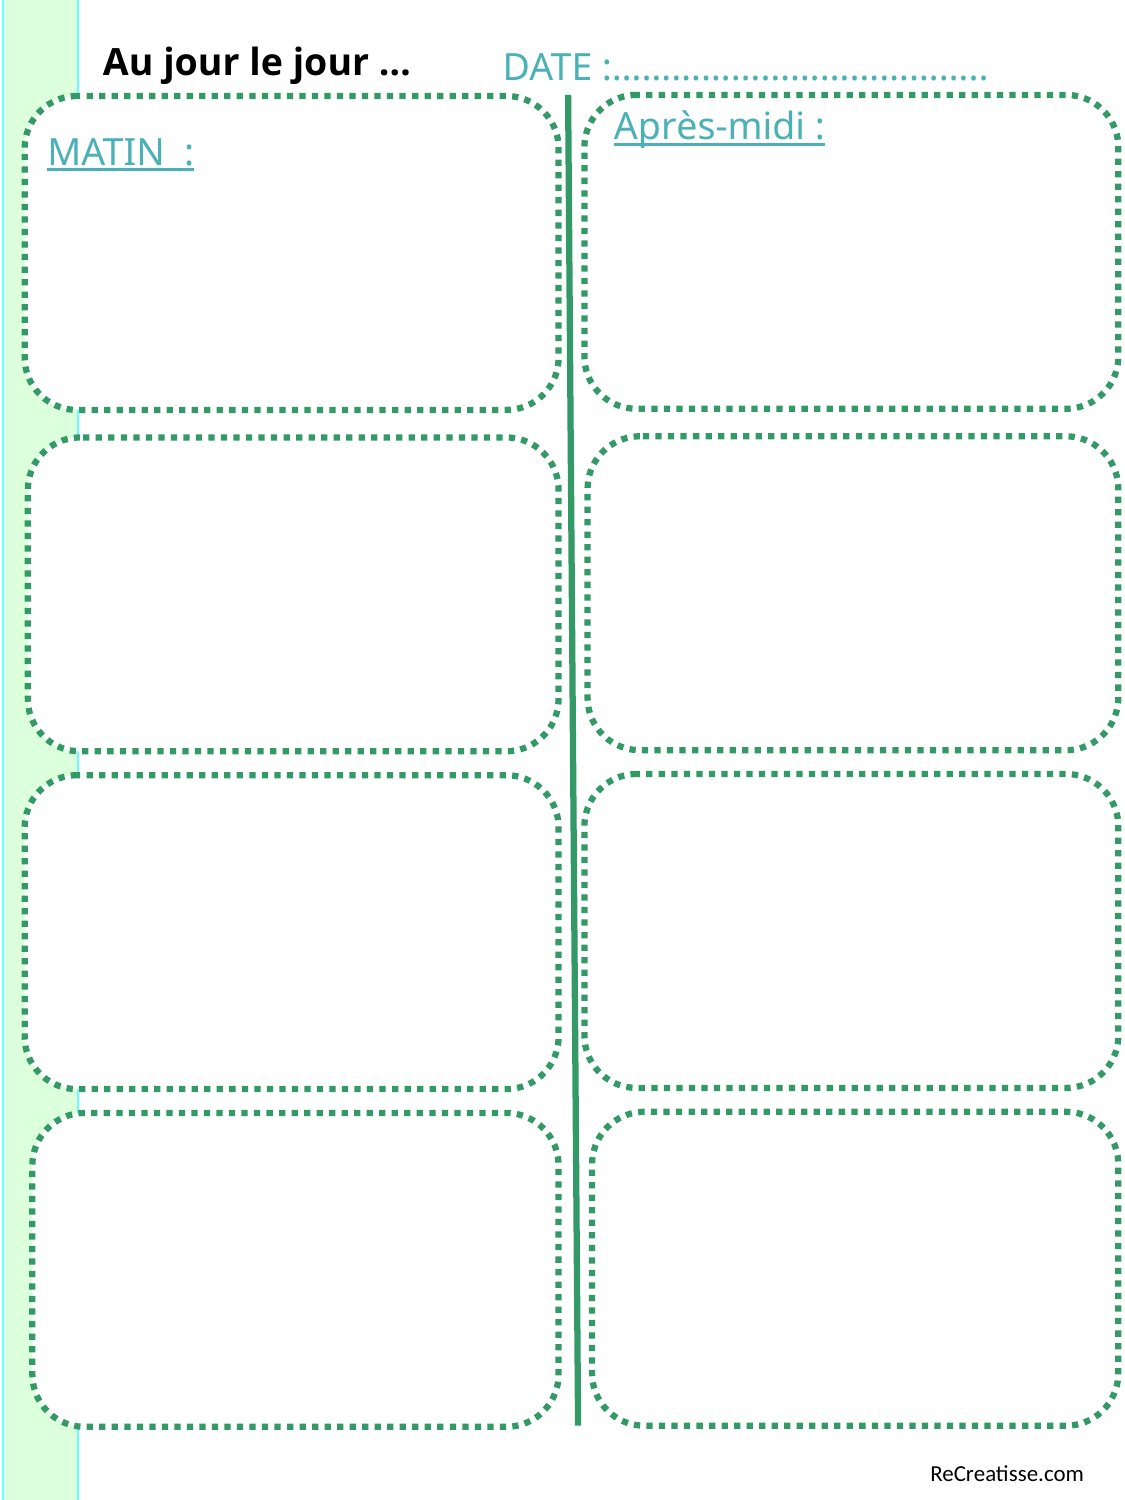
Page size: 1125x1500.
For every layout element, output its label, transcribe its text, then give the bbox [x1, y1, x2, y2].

text_box [3, 0, 559, 1500]
text_box DATE :……………………………….. [488, 35, 1125, 95]
text_box Après-midi : [599, 95, 897, 155]
text_box Au jour le jour … [88, 30, 427, 90]
text_box ReCreatisse.com [915, 1451, 1099, 1493]
text_box [584, 774, 1119, 1088]
text_box MATIN : [32, 120, 223, 180]
text_box [587, 436, 1119, 751]
text_box [584, 95, 1119, 409]
text_box [592, 1111, 1119, 1426]
